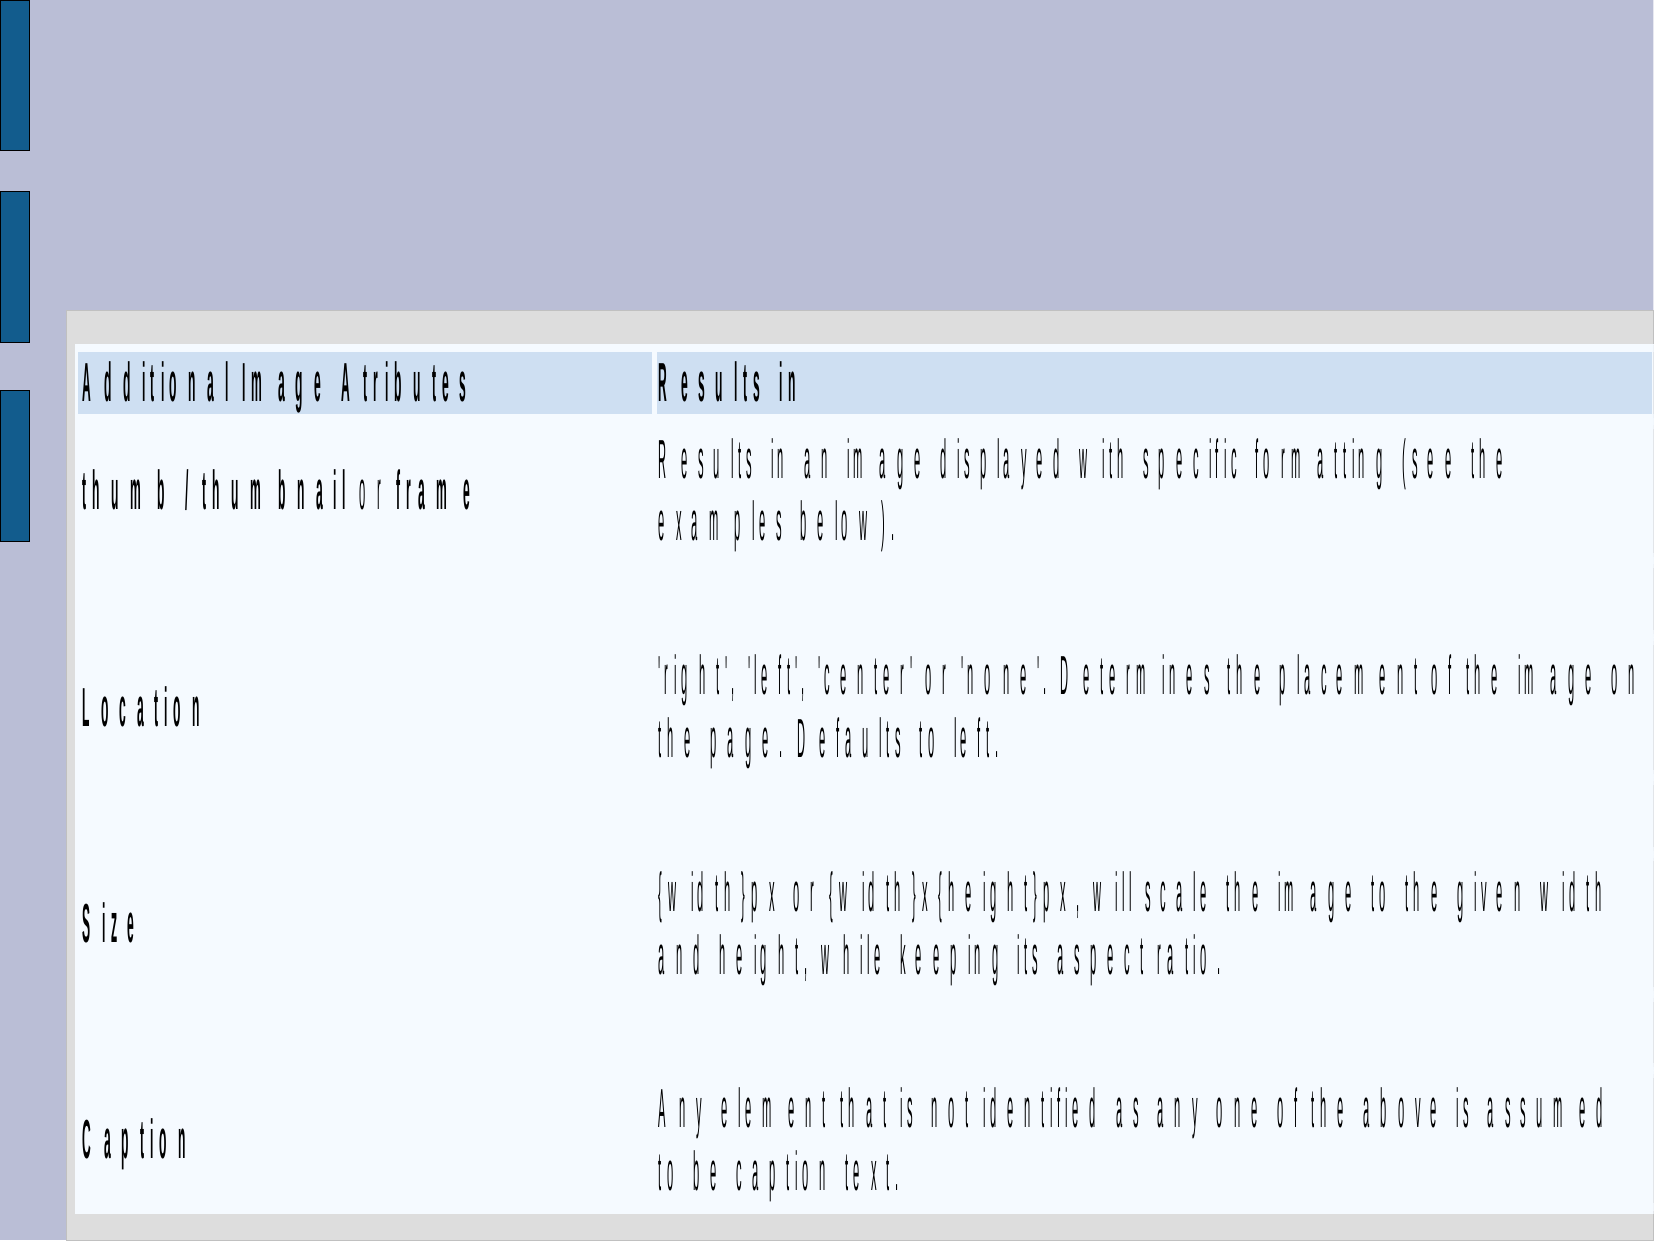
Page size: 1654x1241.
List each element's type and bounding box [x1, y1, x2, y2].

picture [75, 344, 1654, 1241]
